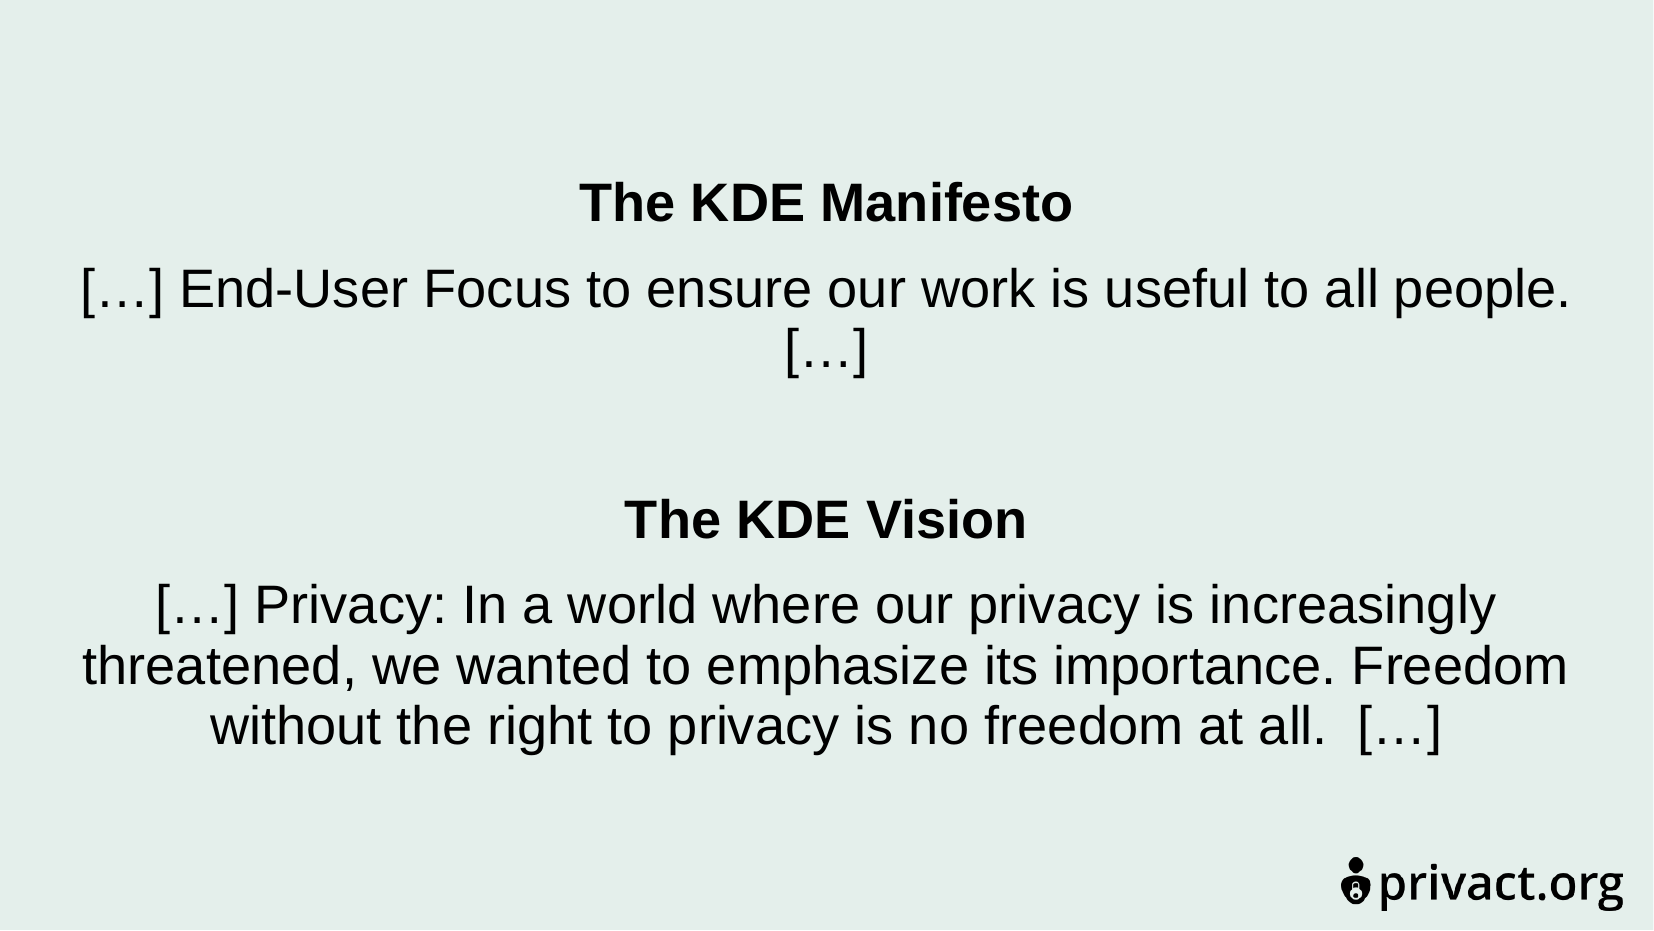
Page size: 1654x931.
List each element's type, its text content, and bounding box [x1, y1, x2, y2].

text_box The KDE Manifesto […] End-User Focus to ensure our work is useful to all people. […] The KDE Vision […] Privacy: In a world where our privacy is increasingly threatened, we wanted to emphasize its importance. Freedom without the right to privacy is no freedom at all. […] [20, 165, 1633, 765]
picture [1341, 857, 1623, 911]
